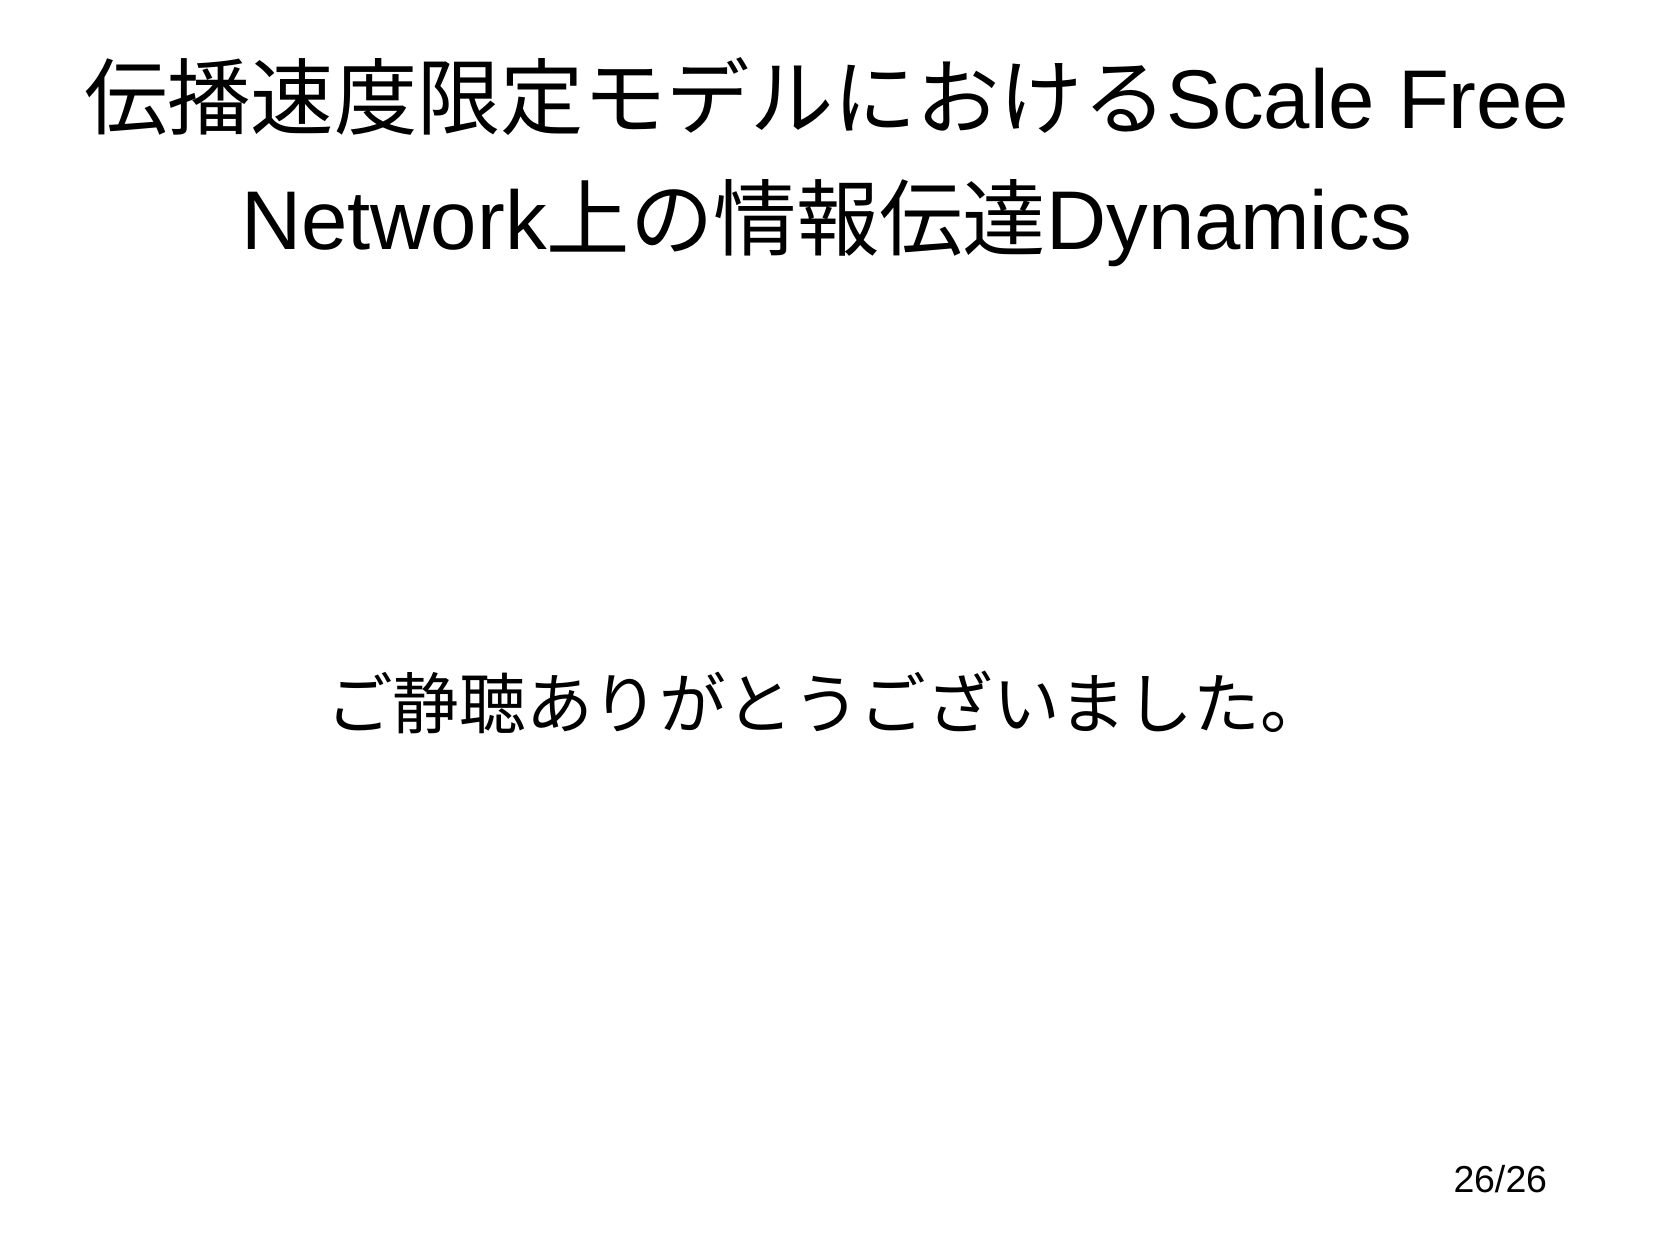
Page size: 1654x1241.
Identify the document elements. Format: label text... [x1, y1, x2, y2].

title 伝播速度限定モデルにおけるScale Free Network上の情報伝達Dynamics [82, 49, 1571, 257]
subtitle ご静聴ありがとうございました。 [82, 290, 1571, 1109]
text_box <番号>/26 [1467, 1151, 1654, 1211]
